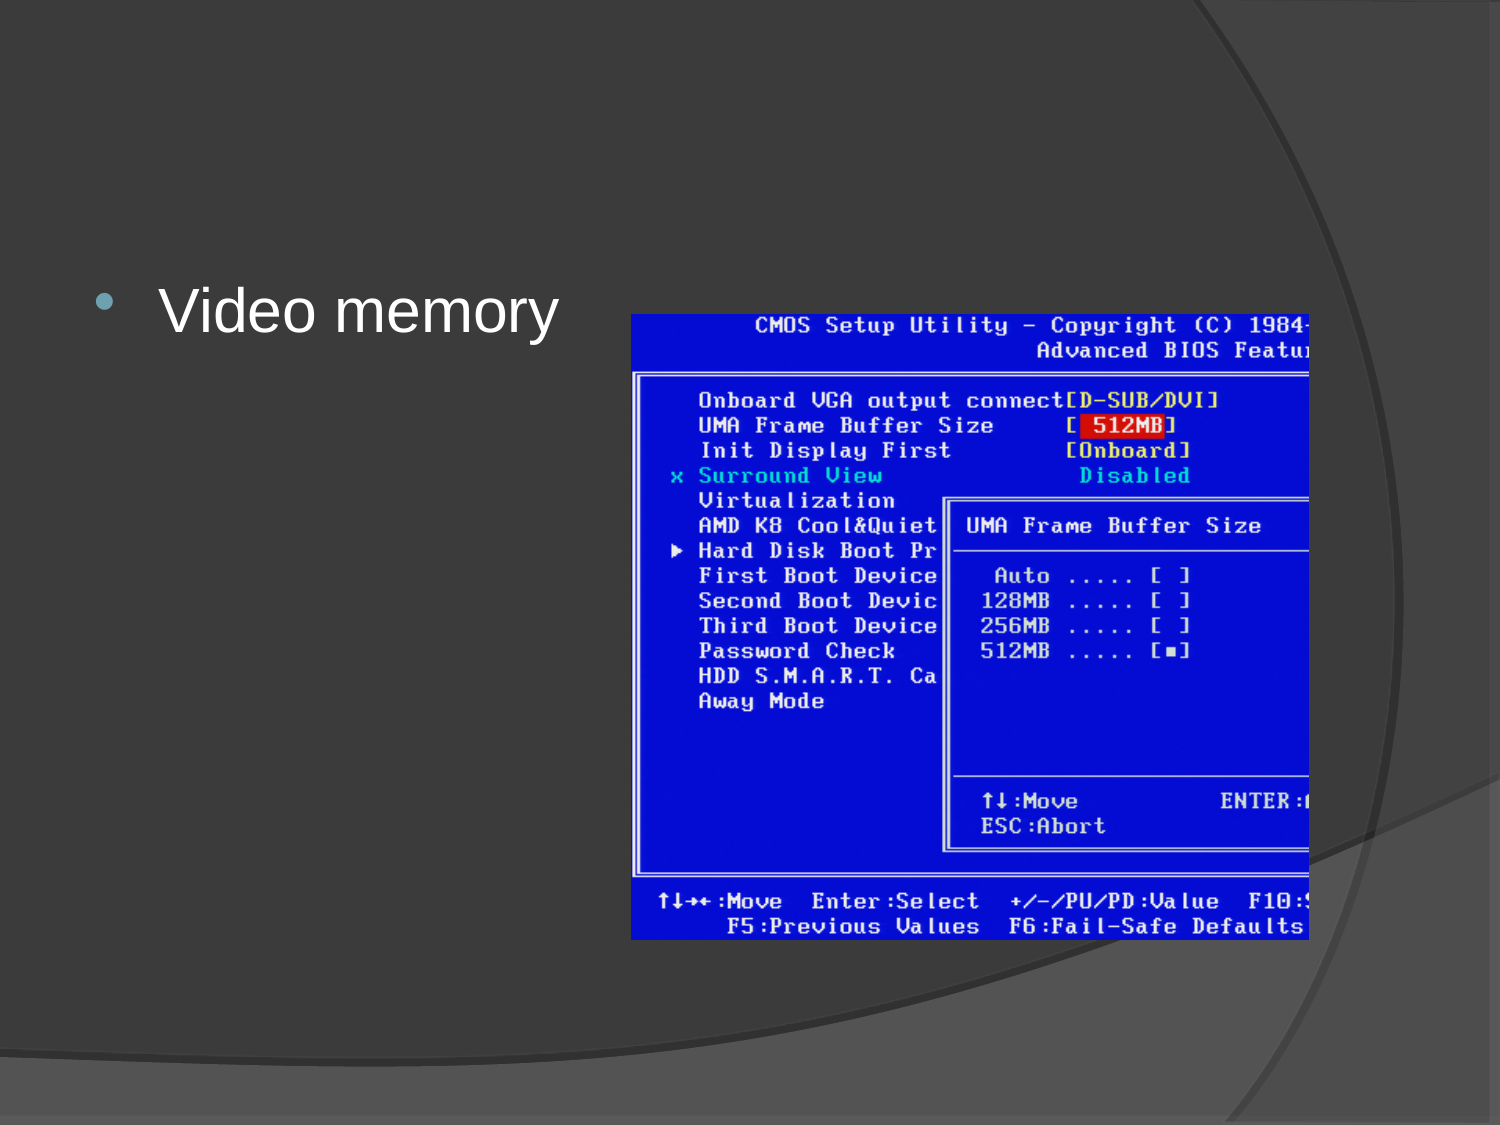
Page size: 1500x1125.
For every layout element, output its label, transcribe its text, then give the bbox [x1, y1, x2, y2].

list Video memory [75, 262, 1300, 1005]
picture [631, 314, 1309, 940]
